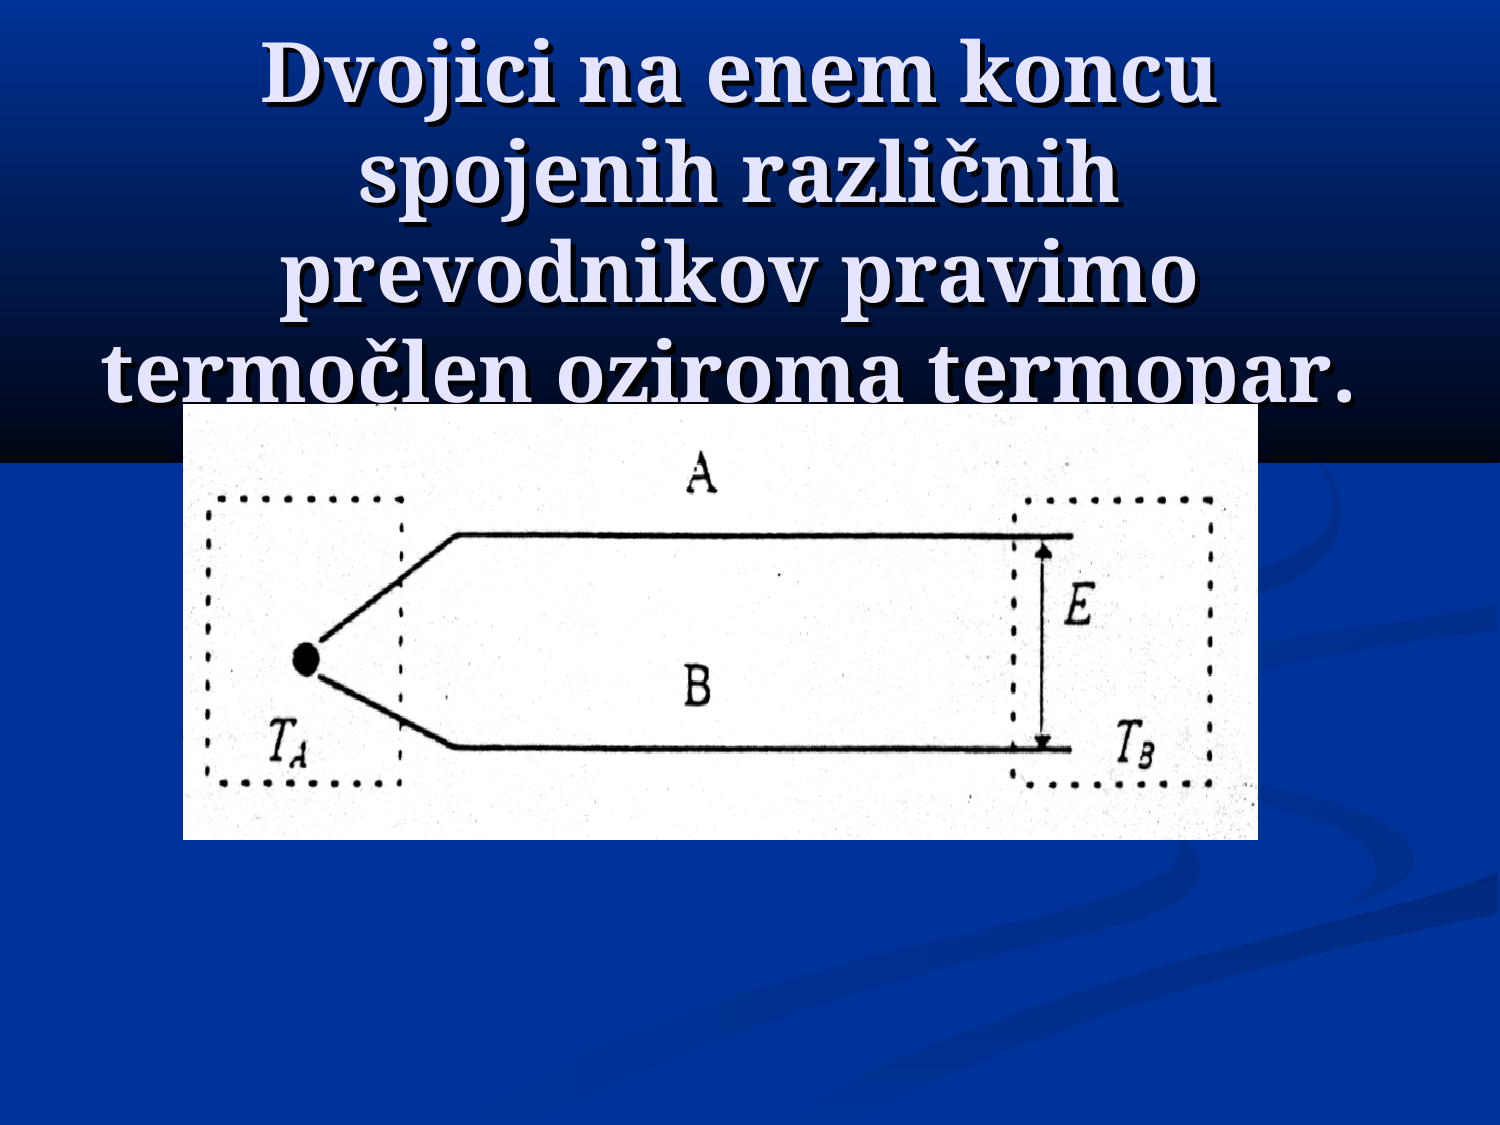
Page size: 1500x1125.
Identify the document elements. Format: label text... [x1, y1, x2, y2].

picture [183, 404, 1258, 840]
title Dvojici na enem koncu spojenih različnih prevodnikov pravimo termočlen oziroma termopar. [64, 61, 1415, 377]
